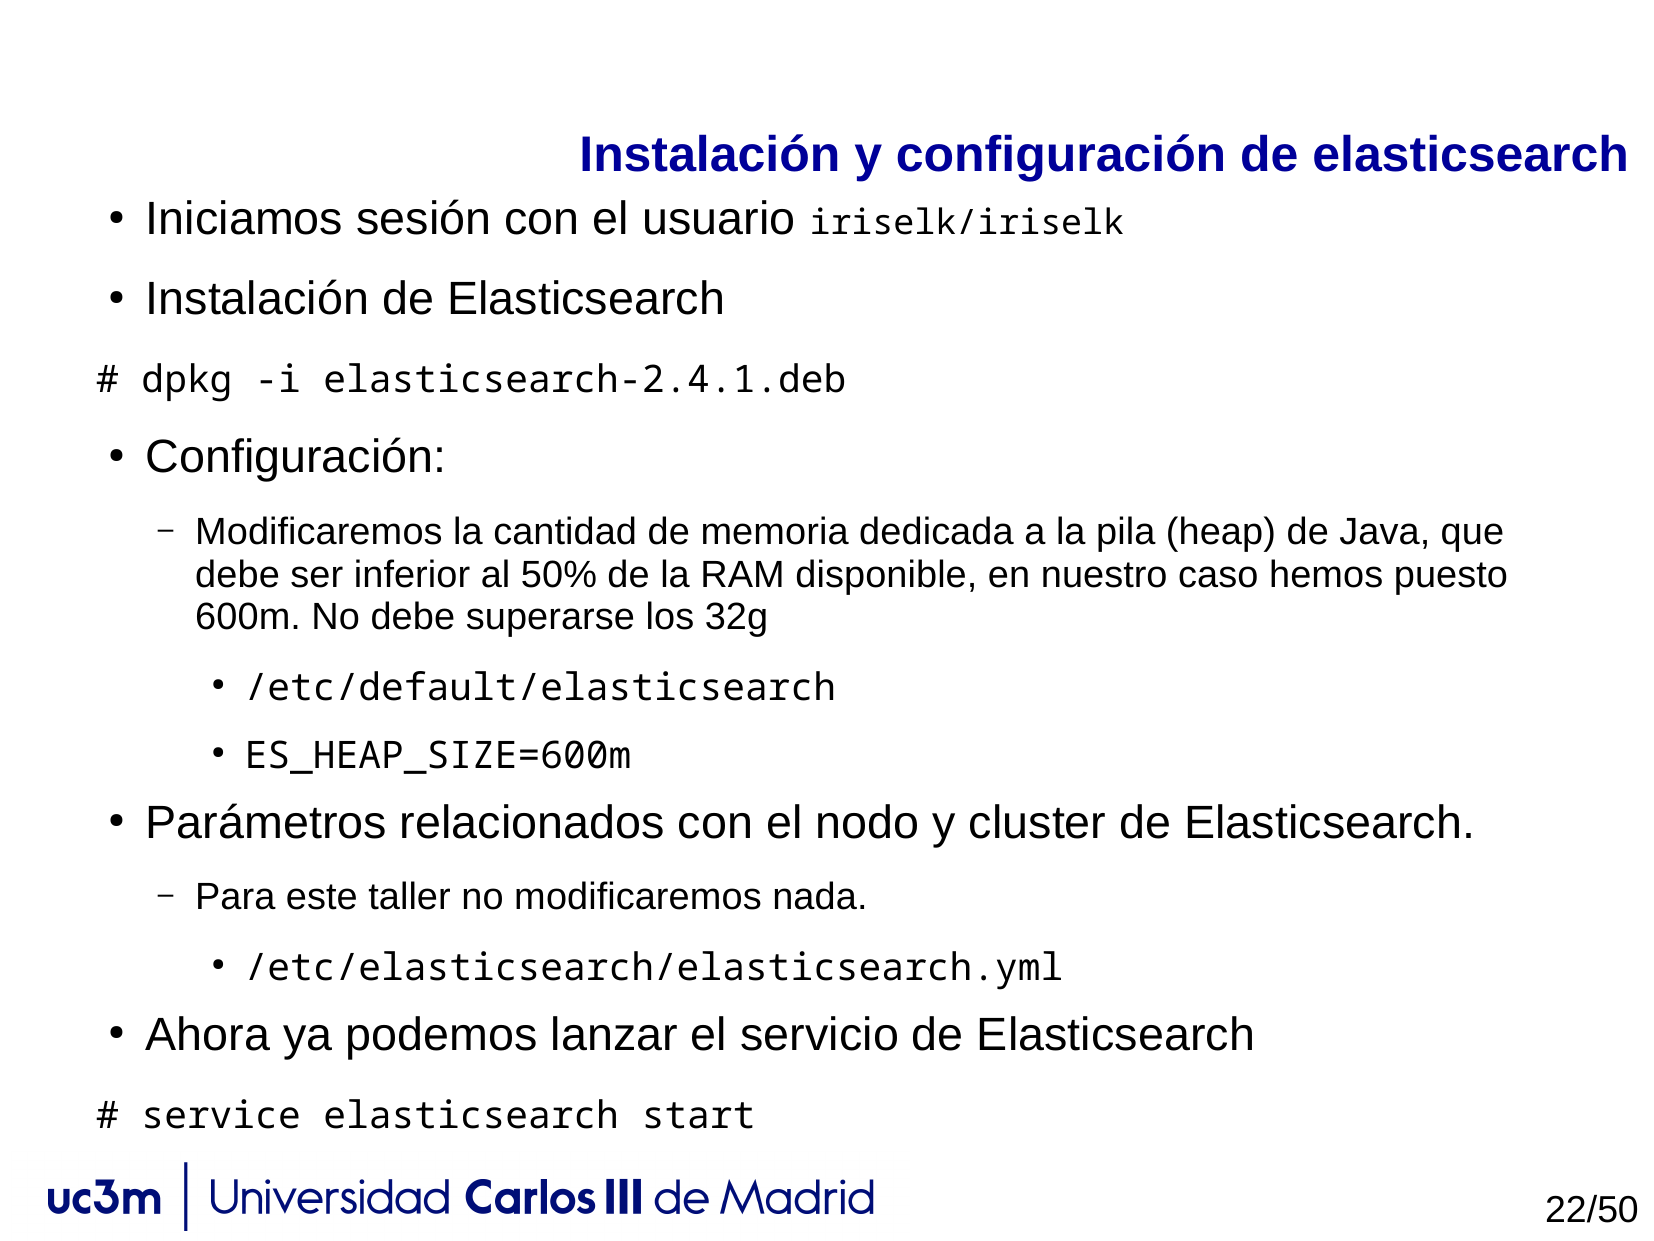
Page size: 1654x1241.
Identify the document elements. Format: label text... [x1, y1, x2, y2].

picture [11, 1151, 910, 1241]
list Iniciamos sesión con el usuario iriselk/iriselk Instalación de Elasticsearch # dpkg -i elasticsearch-2.4.1.deb Configuración: Modificaremos la cantidad de memoria dedicada a la pila (heap) de Java, que debe ser inferior al 50% de la RAM disponible, en nuestro caso hemos puesto 600m. No debe superarse los 32g /etc/default/elasticsearch ES_HEAP_SIZE=600m Parámetros relacionados con el nodo y cluster de Elasticsearch. Para este taller no modificaremos nada. /etc/elasticsearch/elasticsearch.yml Ahora ya podemos lanzar el servicio de Elasticsearch # service elasticsearch start [95, 192, 1584, 1147]
title Instalación y configuración de elasticsearch [129, 0, 1630, 182]
